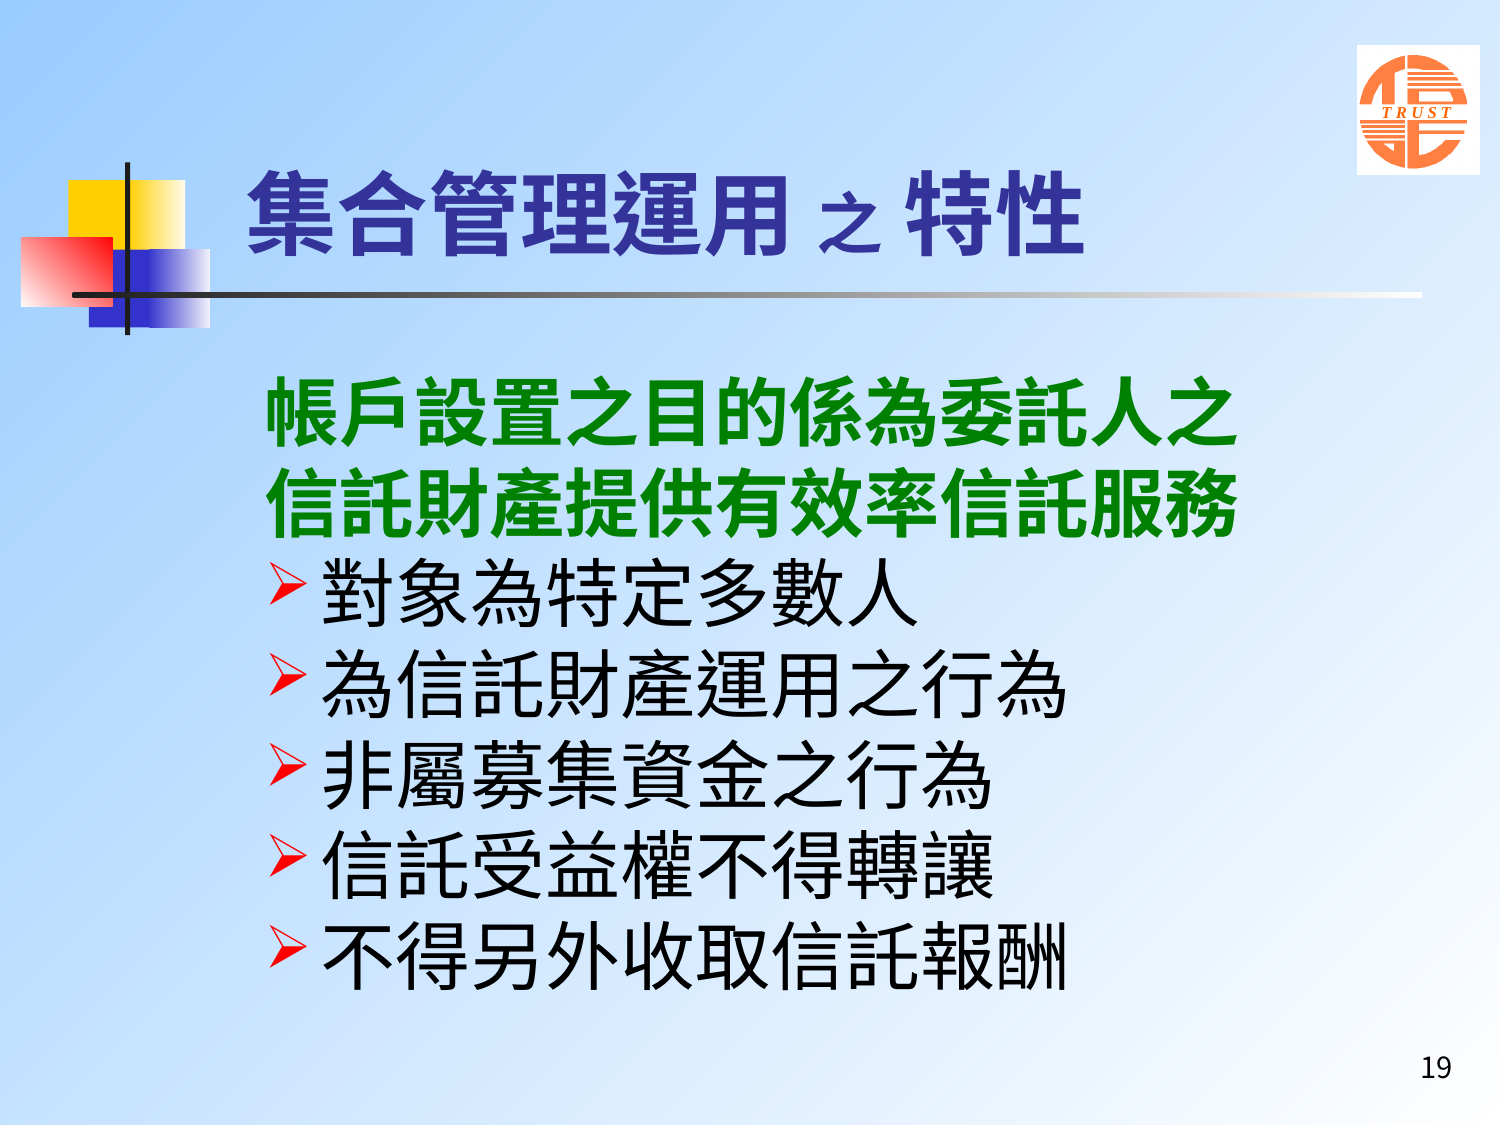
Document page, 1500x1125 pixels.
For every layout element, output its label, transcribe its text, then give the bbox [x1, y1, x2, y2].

text_box T R U S T [1362, 96, 1470, 127]
title 集合管理運用 之 特性 [230, 101, 1468, 275]
list 帳戶設置之目的係為委託人之 信託財產提供有效率信託服務 對象為特定多數人 為信託財產運用之行為 非屬募集資金之行為 信託受益權不得轉讓 不得另外收取信託報酬 [249, 375, 1409, 1051]
chart [1357, 45, 1480, 175]
